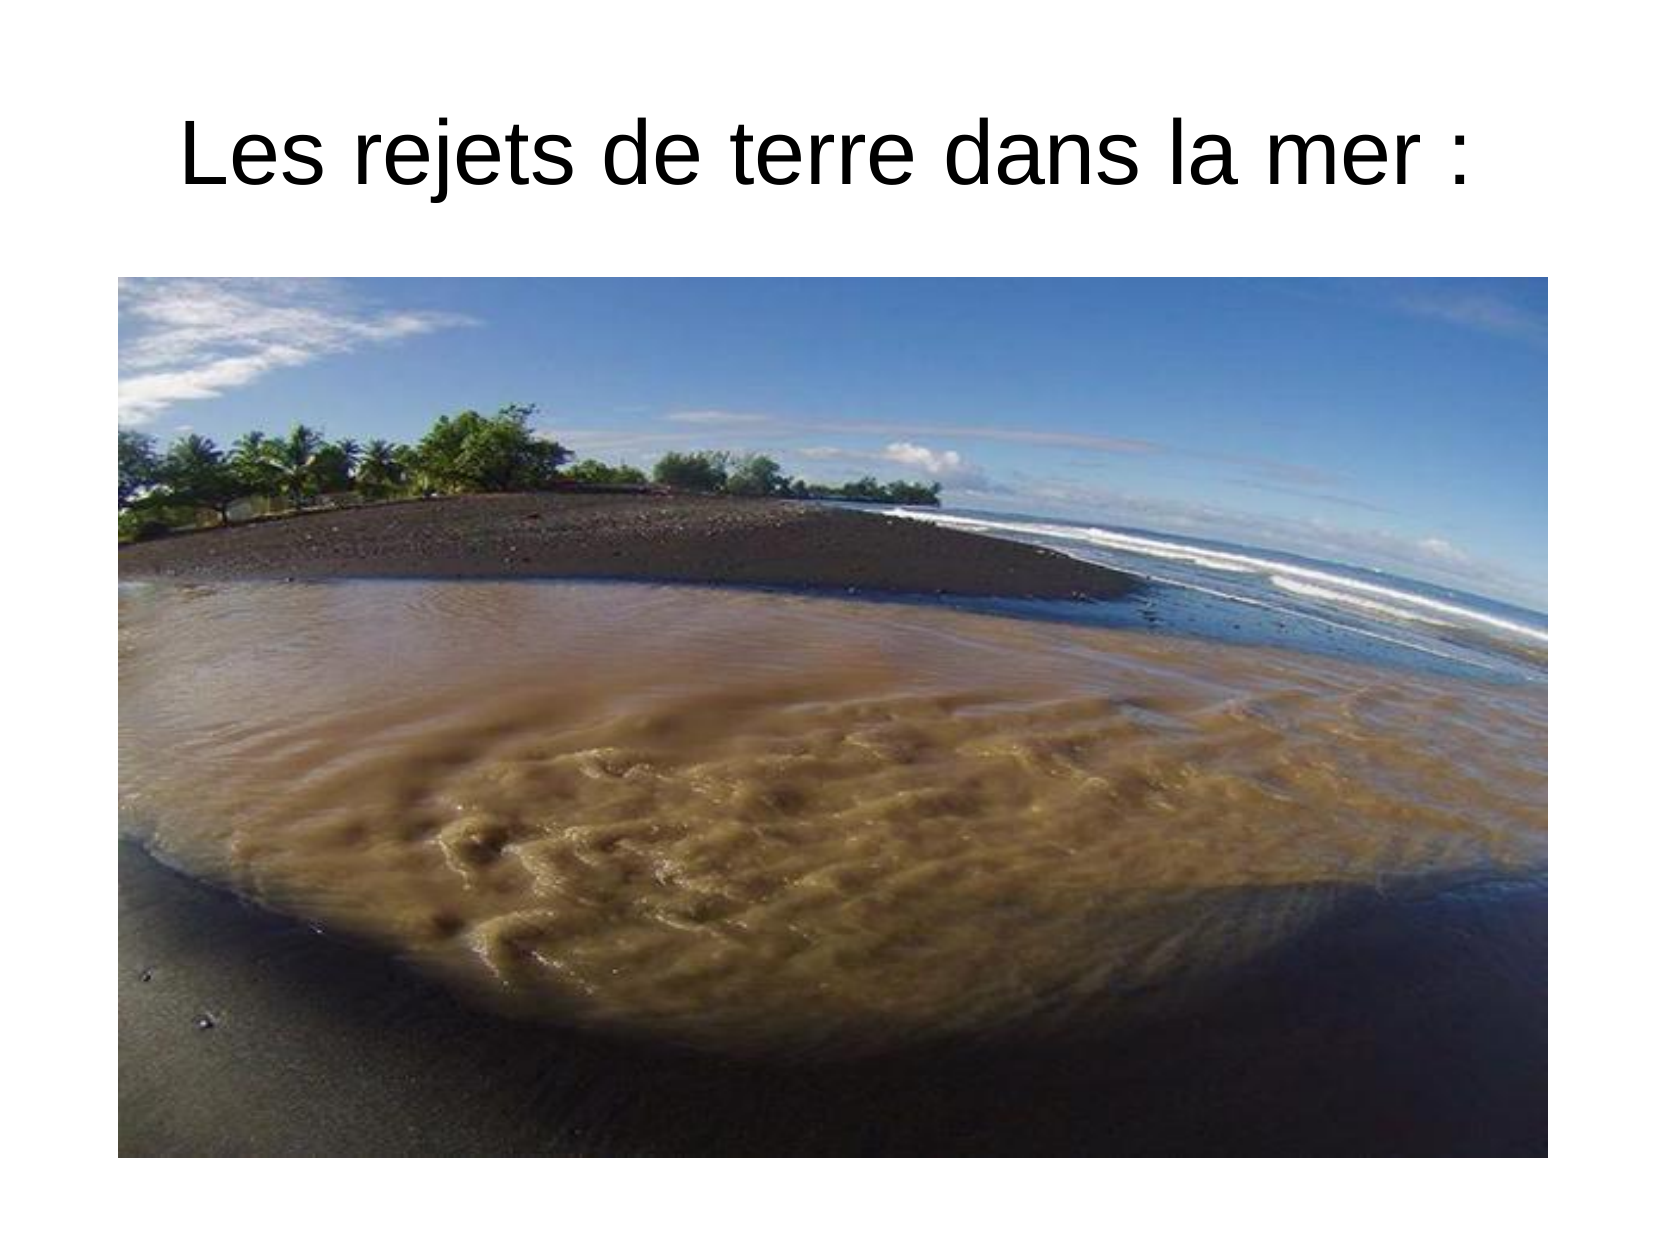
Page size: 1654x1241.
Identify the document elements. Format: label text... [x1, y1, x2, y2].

title Les rejets de terre dans la mer : [82, 49, 1571, 257]
picture [118, 277, 1548, 1158]
